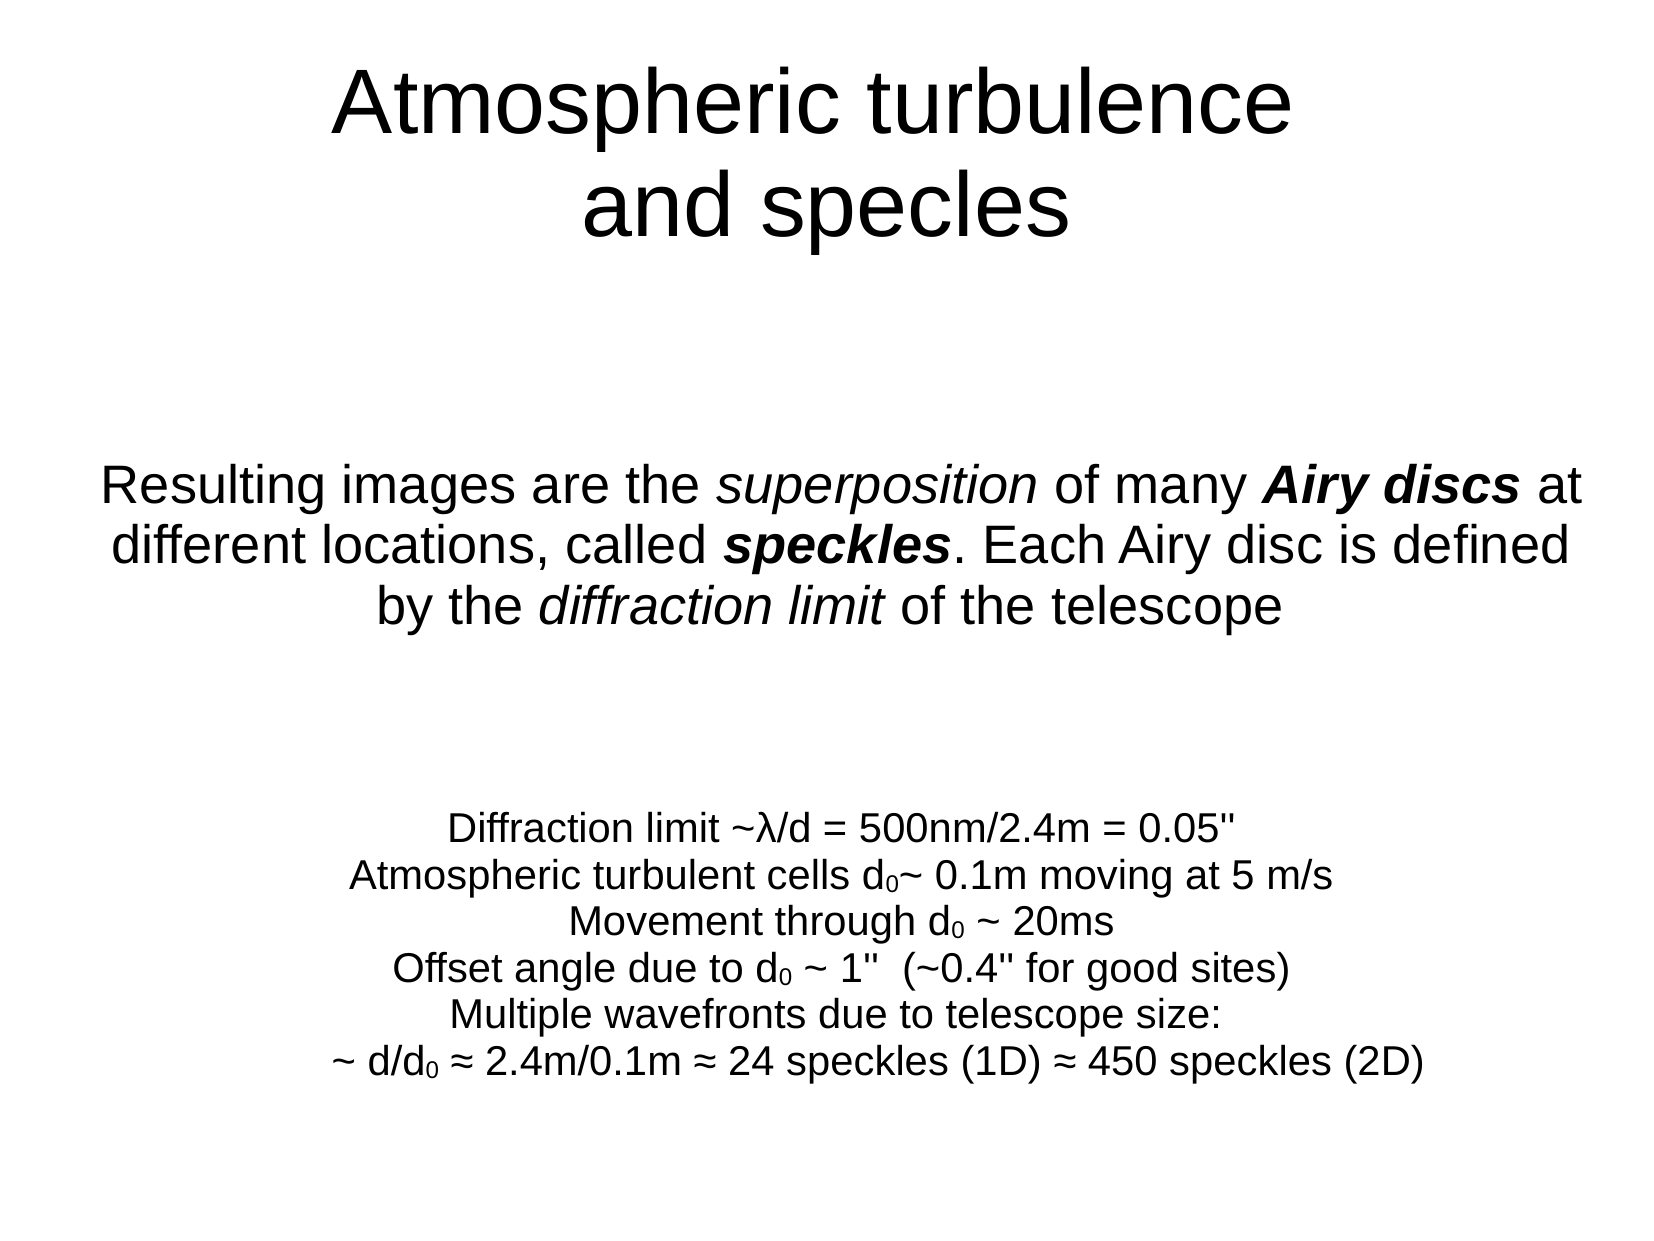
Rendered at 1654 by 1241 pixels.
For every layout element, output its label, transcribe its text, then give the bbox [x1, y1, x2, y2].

text_box Resulting images are the superposition of many Airy discs at different locations, called speckles. Each Airy disc is defined by the diffraction limit of the telescope [88, 268, 1595, 916]
title Atmospheric turbulence and specles [82, 50, 1571, 256]
text_box Diffraction limit ~λ/d = 500nm/2.4m = 0.05'' Atmospheric turbulent cells d0~ 0.1m moving at 5 m/s Movement through d0 ~ 20ms Offset angle due to d0 ~ 1'' (~0.4'' for good sites) Multiple wavefronts due to telescope size: ~ d/d0 ≈ 2.4m/0.1m ≈ 24 speckles (1D) ≈ 450 speckles (2D) [88, 916, 1595, 1205]
